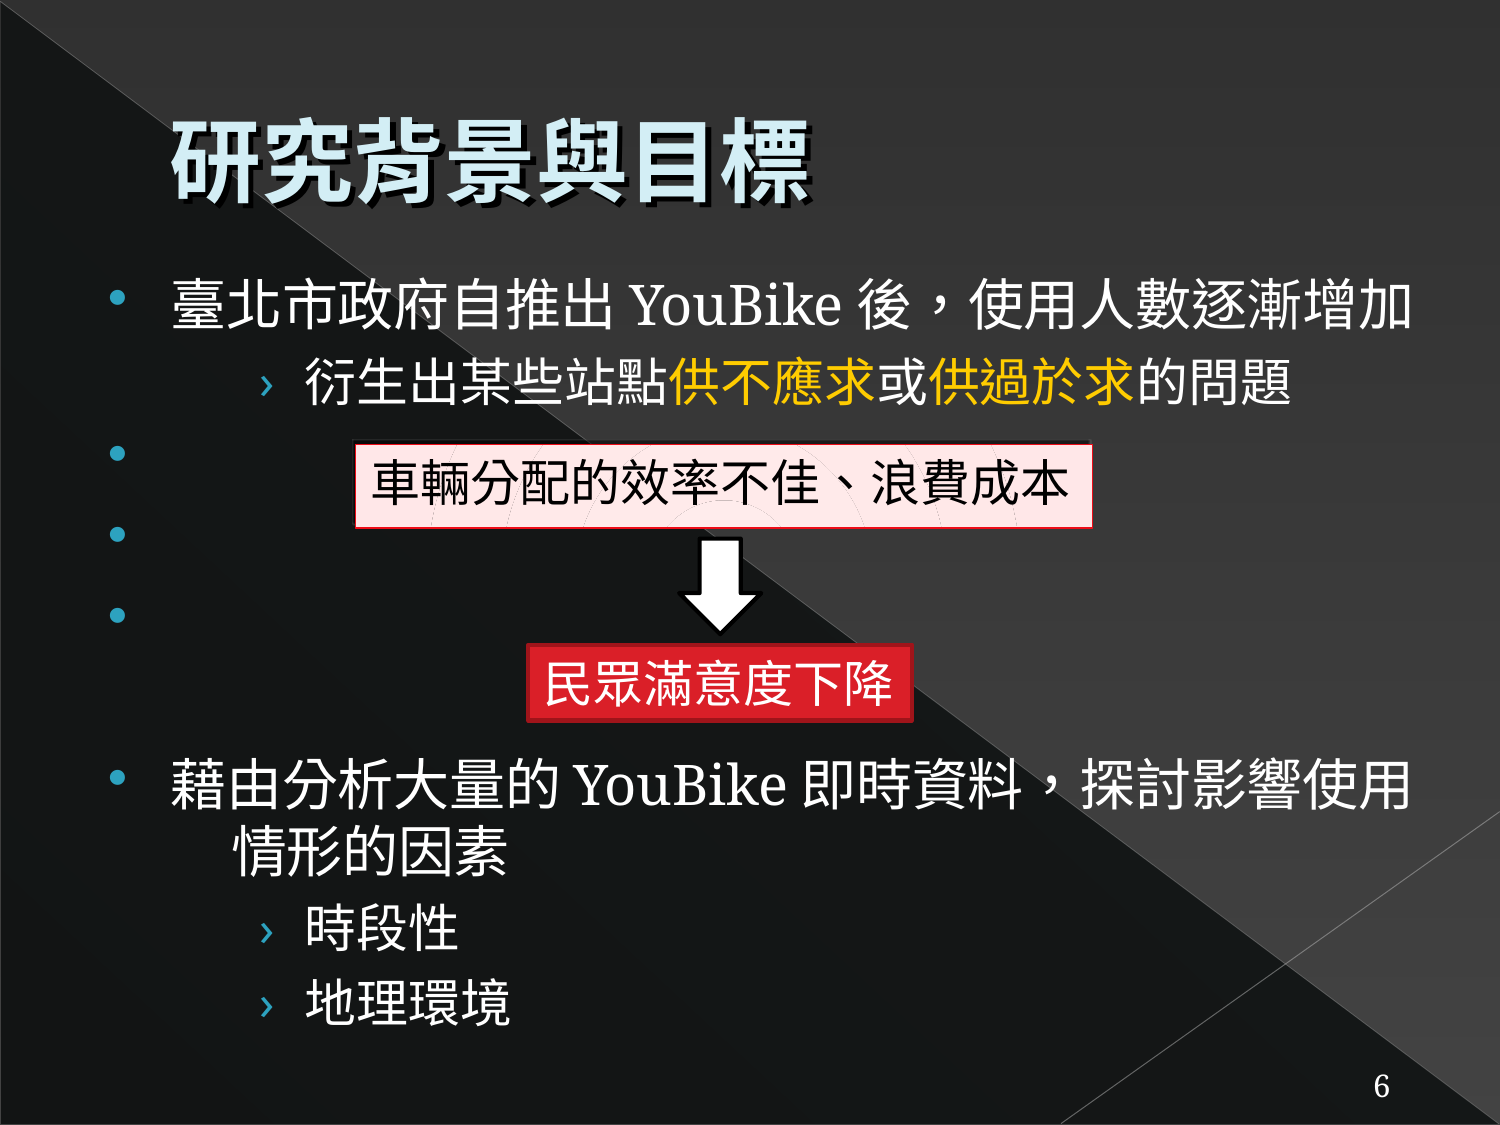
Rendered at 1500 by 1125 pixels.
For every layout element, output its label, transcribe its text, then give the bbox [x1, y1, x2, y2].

title 研究背景與目標 [75, 43, 1426, 262]
list 臺北市政府自推出YouBike後，使用人數逐漸增加 衍生出某些站點供不應求或供過於求的問題 藉由分析大量的YouBike即時資料，探討影響使用情形的因素 時段性 地理環境 [75, 262, 1436, 1083]
text_box [679, 538, 762, 635]
text_box 6 [1340, 1058, 1424, 1109]
text_box 民眾滿意度下降 [528, 644, 912, 721]
text_box 車輛分配的效率不佳、浪費成本 [355, 444, 1093, 529]
